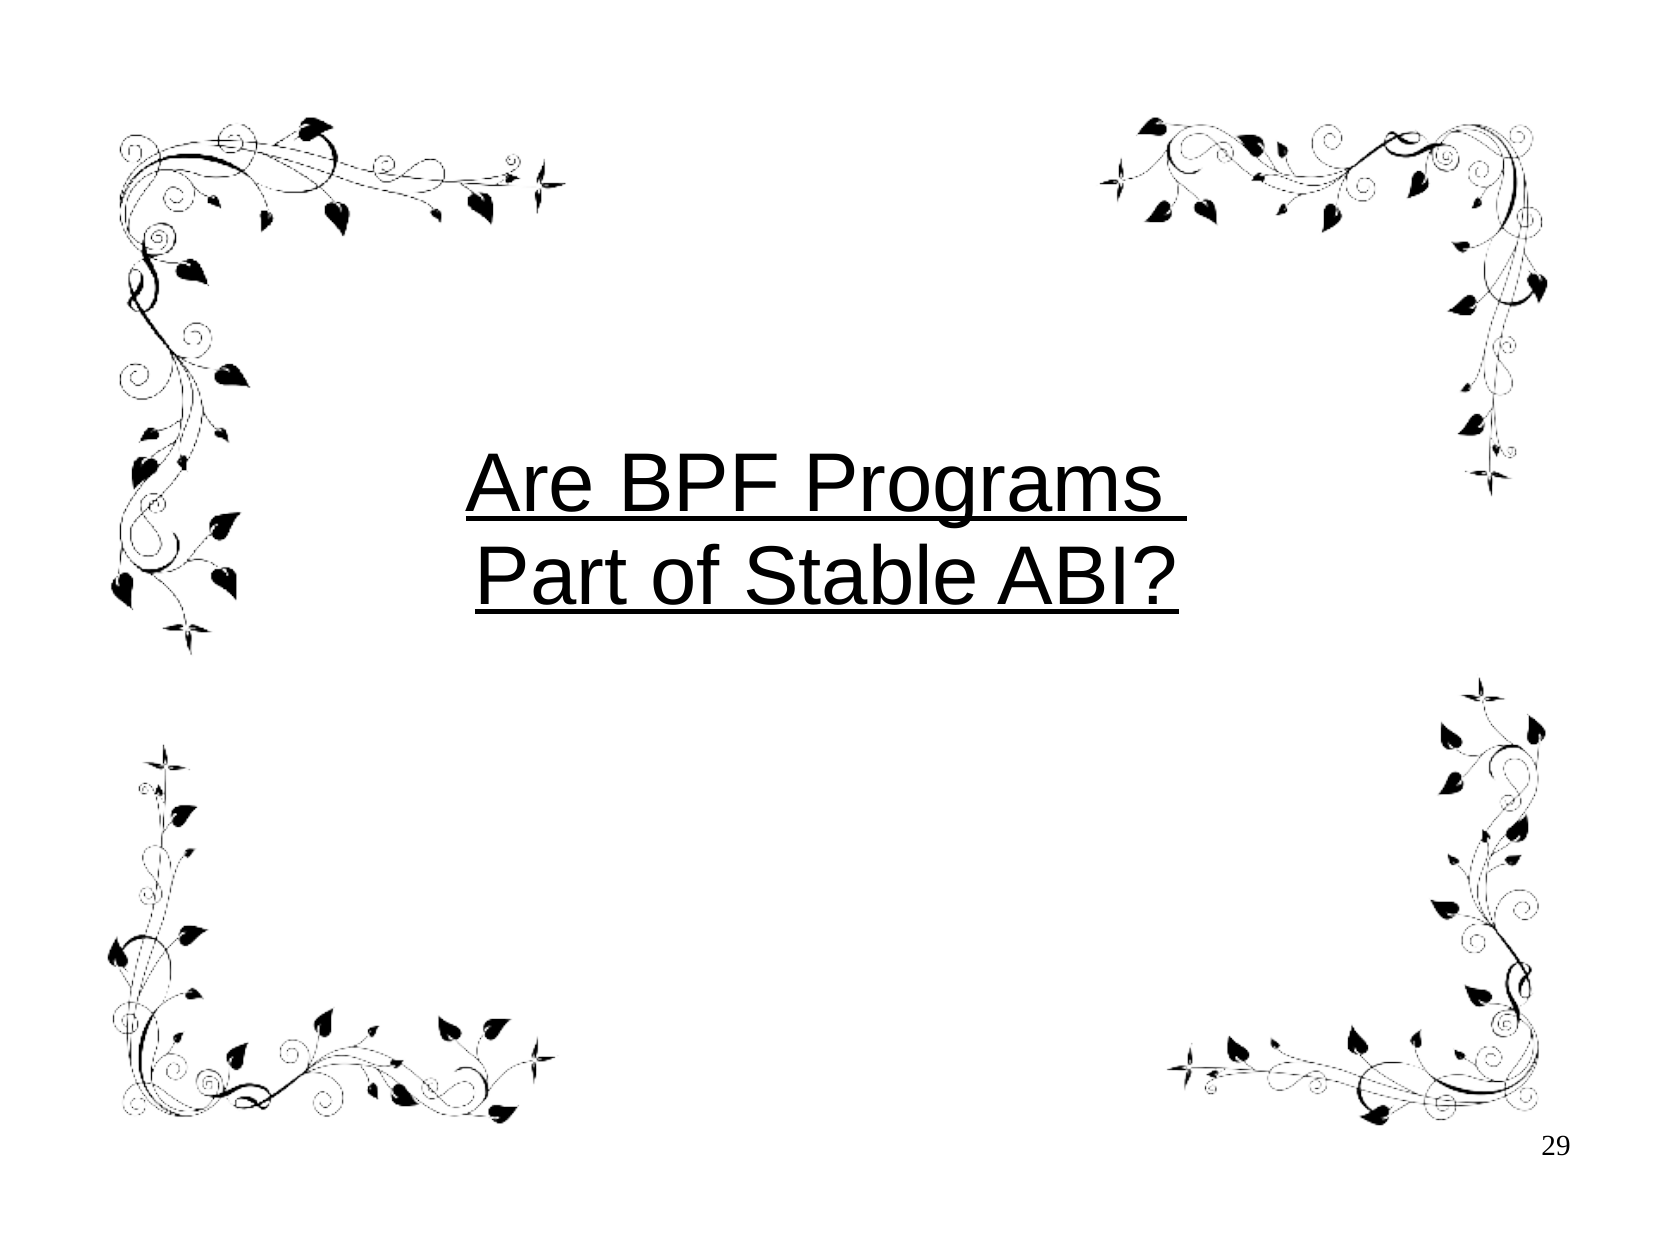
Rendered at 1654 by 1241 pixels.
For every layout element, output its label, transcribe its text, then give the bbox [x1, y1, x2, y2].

picture [101, 1010, 1553, 1131]
subtitle Are BPF Programs Part of Stable ABI? [82, 49, 1571, 1010]
